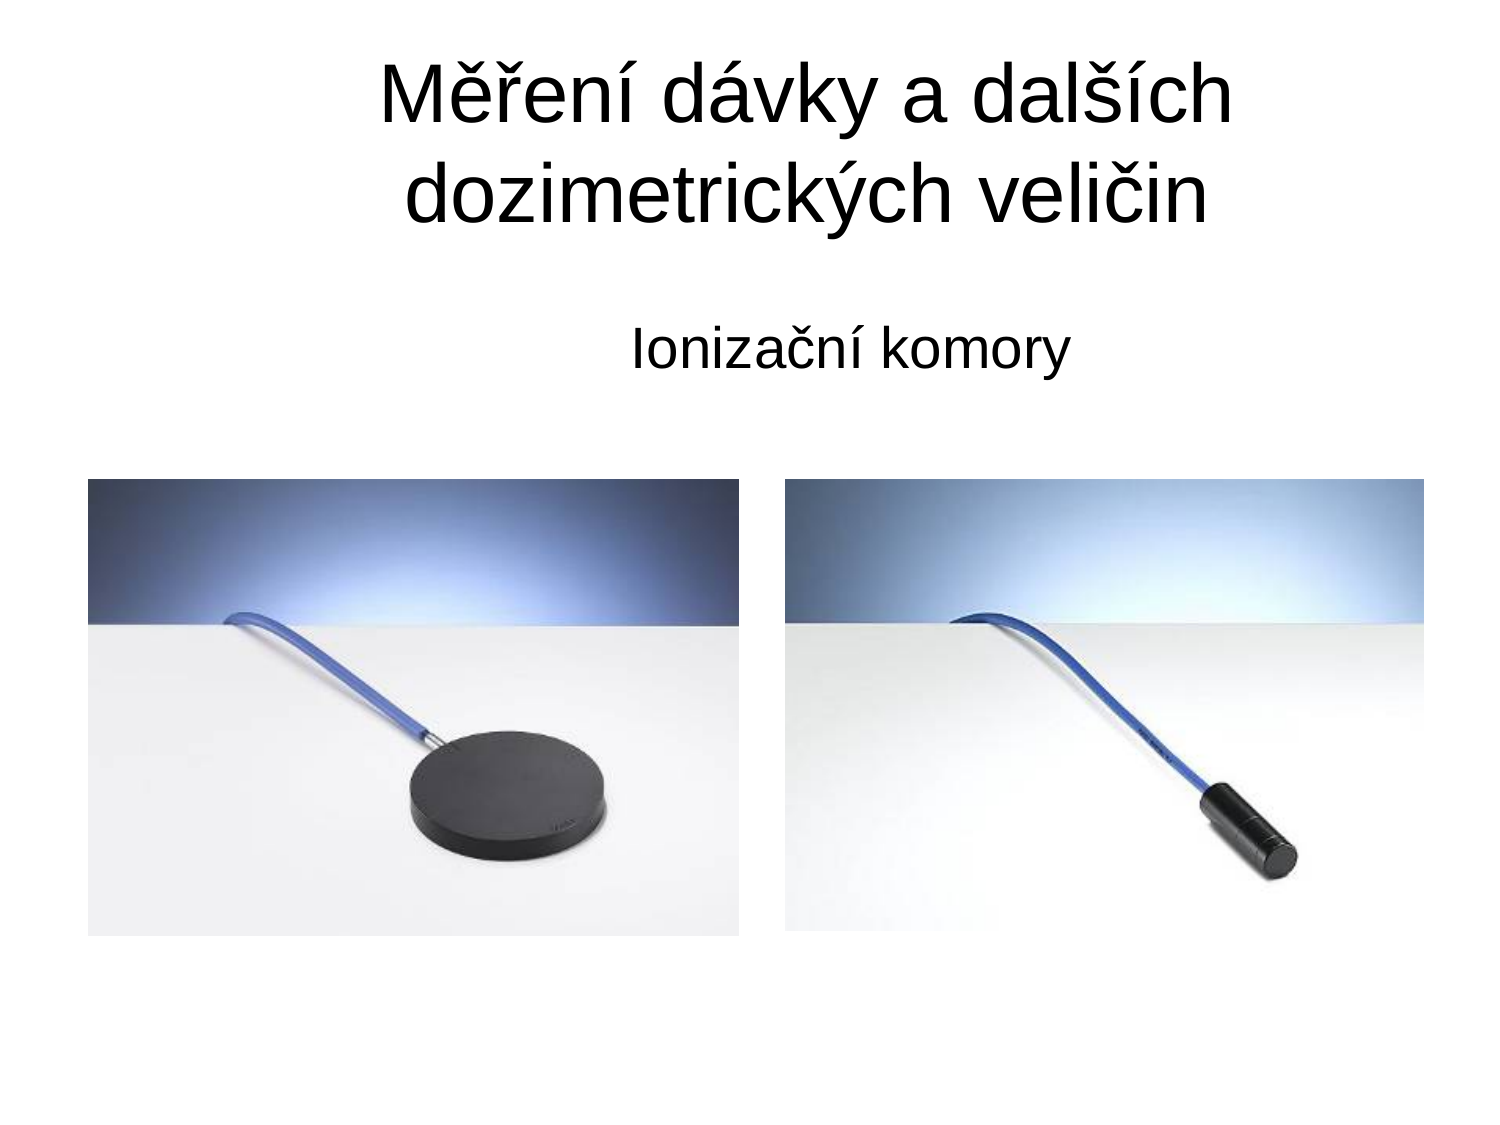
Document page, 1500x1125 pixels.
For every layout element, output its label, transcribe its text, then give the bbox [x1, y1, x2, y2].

list Ionizační komory [194, 302, 1392, 1046]
picture [88, 479, 739, 936]
title Měření dávky a dalších dozimetrických veličin [132, 31, 1483, 247]
picture [785, 479, 1424, 931]
